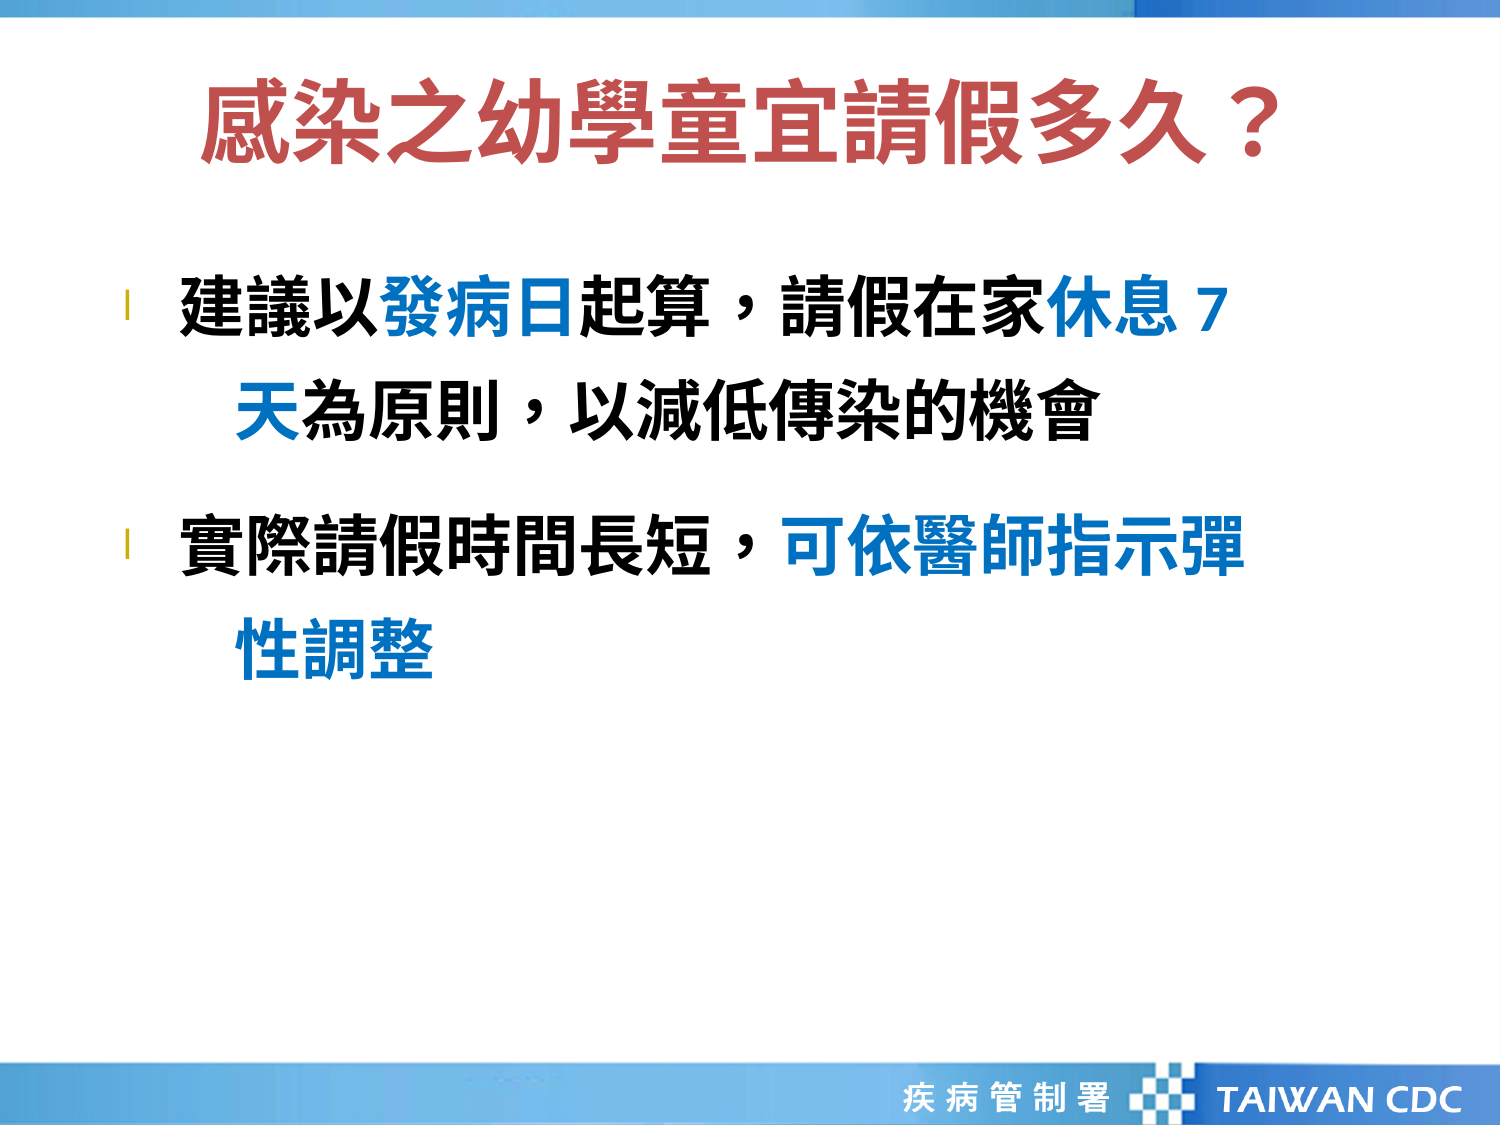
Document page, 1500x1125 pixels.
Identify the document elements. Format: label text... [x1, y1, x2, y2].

list 建議以發病日起算，請假在家休息7天為原則，以減低傳染的機會 實際請假時間長短，可依醫師指示彈性調整 [107, 232, 1317, 857]
title 感染之幼學童宜請假多久？ [75, 25, 1426, 214]
